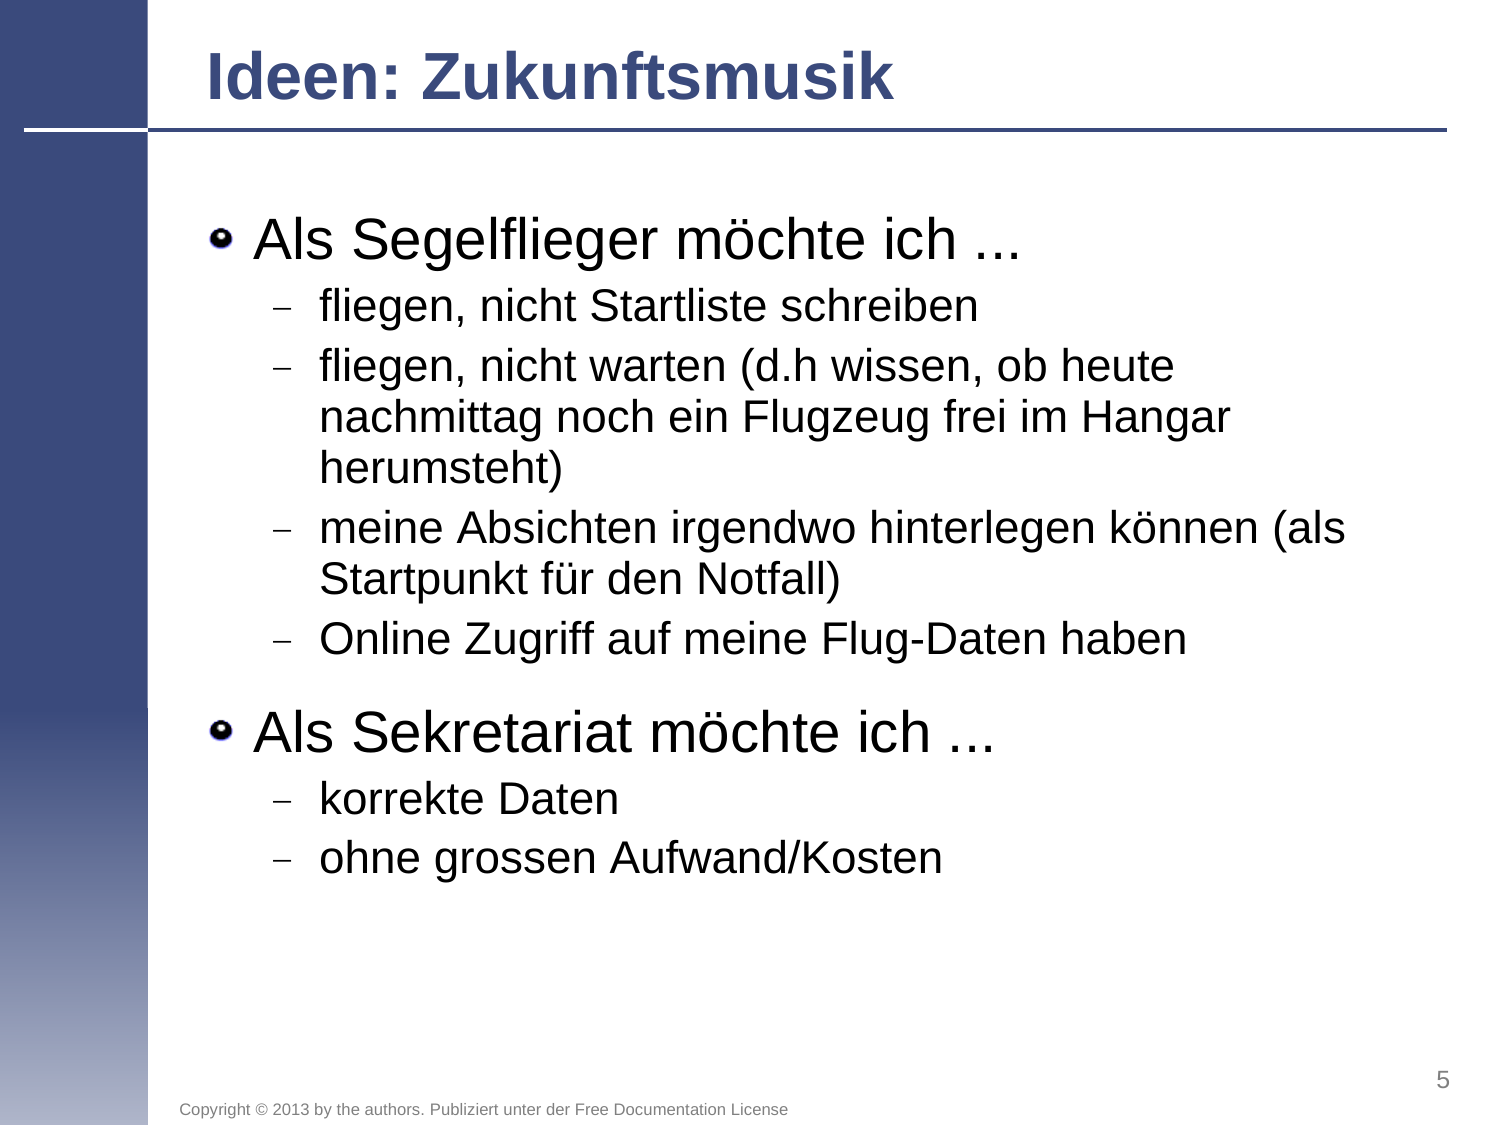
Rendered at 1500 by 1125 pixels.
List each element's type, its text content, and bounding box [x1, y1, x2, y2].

list Als Segelflieger möchte ich ... fliegen, nicht Startliste schreiben fliegen, nicht warten (d.h wissen, ob heute nachmittag noch ein Flugzeug frei im Hangar herumsteht) meine Absichten irgendwo hinterlegen können (als Startpunkt für den Notfall) Online Zugriff auf meine Flug-Daten haben Als Sekretariat möchte ich ... korrekte Daten ohne grossen Aufwand/Kosten [206, 206, 1388, 1034]
title Ideen: Zukunftsmusik [206, 29, 1388, 119]
